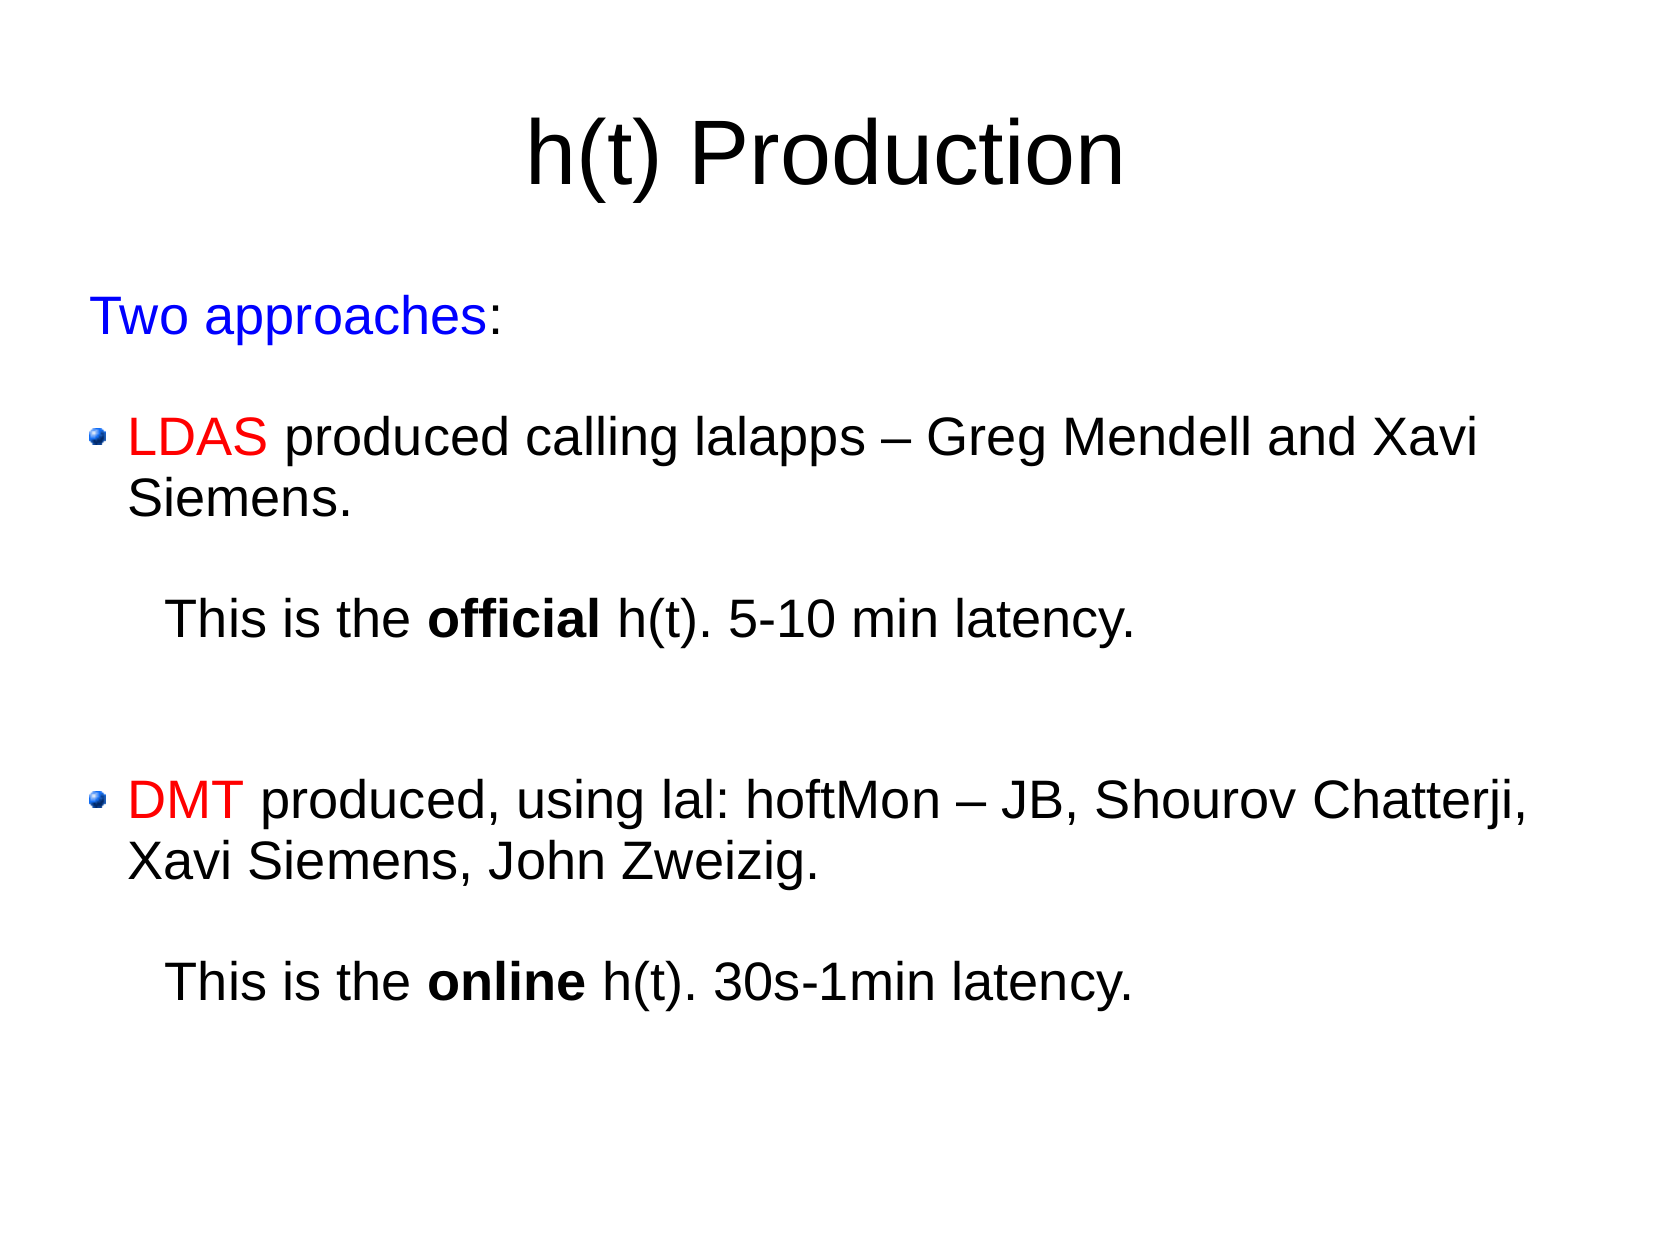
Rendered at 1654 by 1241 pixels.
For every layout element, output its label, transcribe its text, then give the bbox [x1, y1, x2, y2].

title h(t) Production [82, 56, 1571, 250]
text_box Two approaches: LDAS produced calling lalapps – Greg Mendell and Xavi Siemens. This is the official h(t). 5-10 min latency. DMT produced, using lal: hoftMon – JB, Shourov Chatterji, Xavi Siemens, John Zweizig. This is the online h(t). 30s-1min latency. [75, 277, 1576, 1173]
